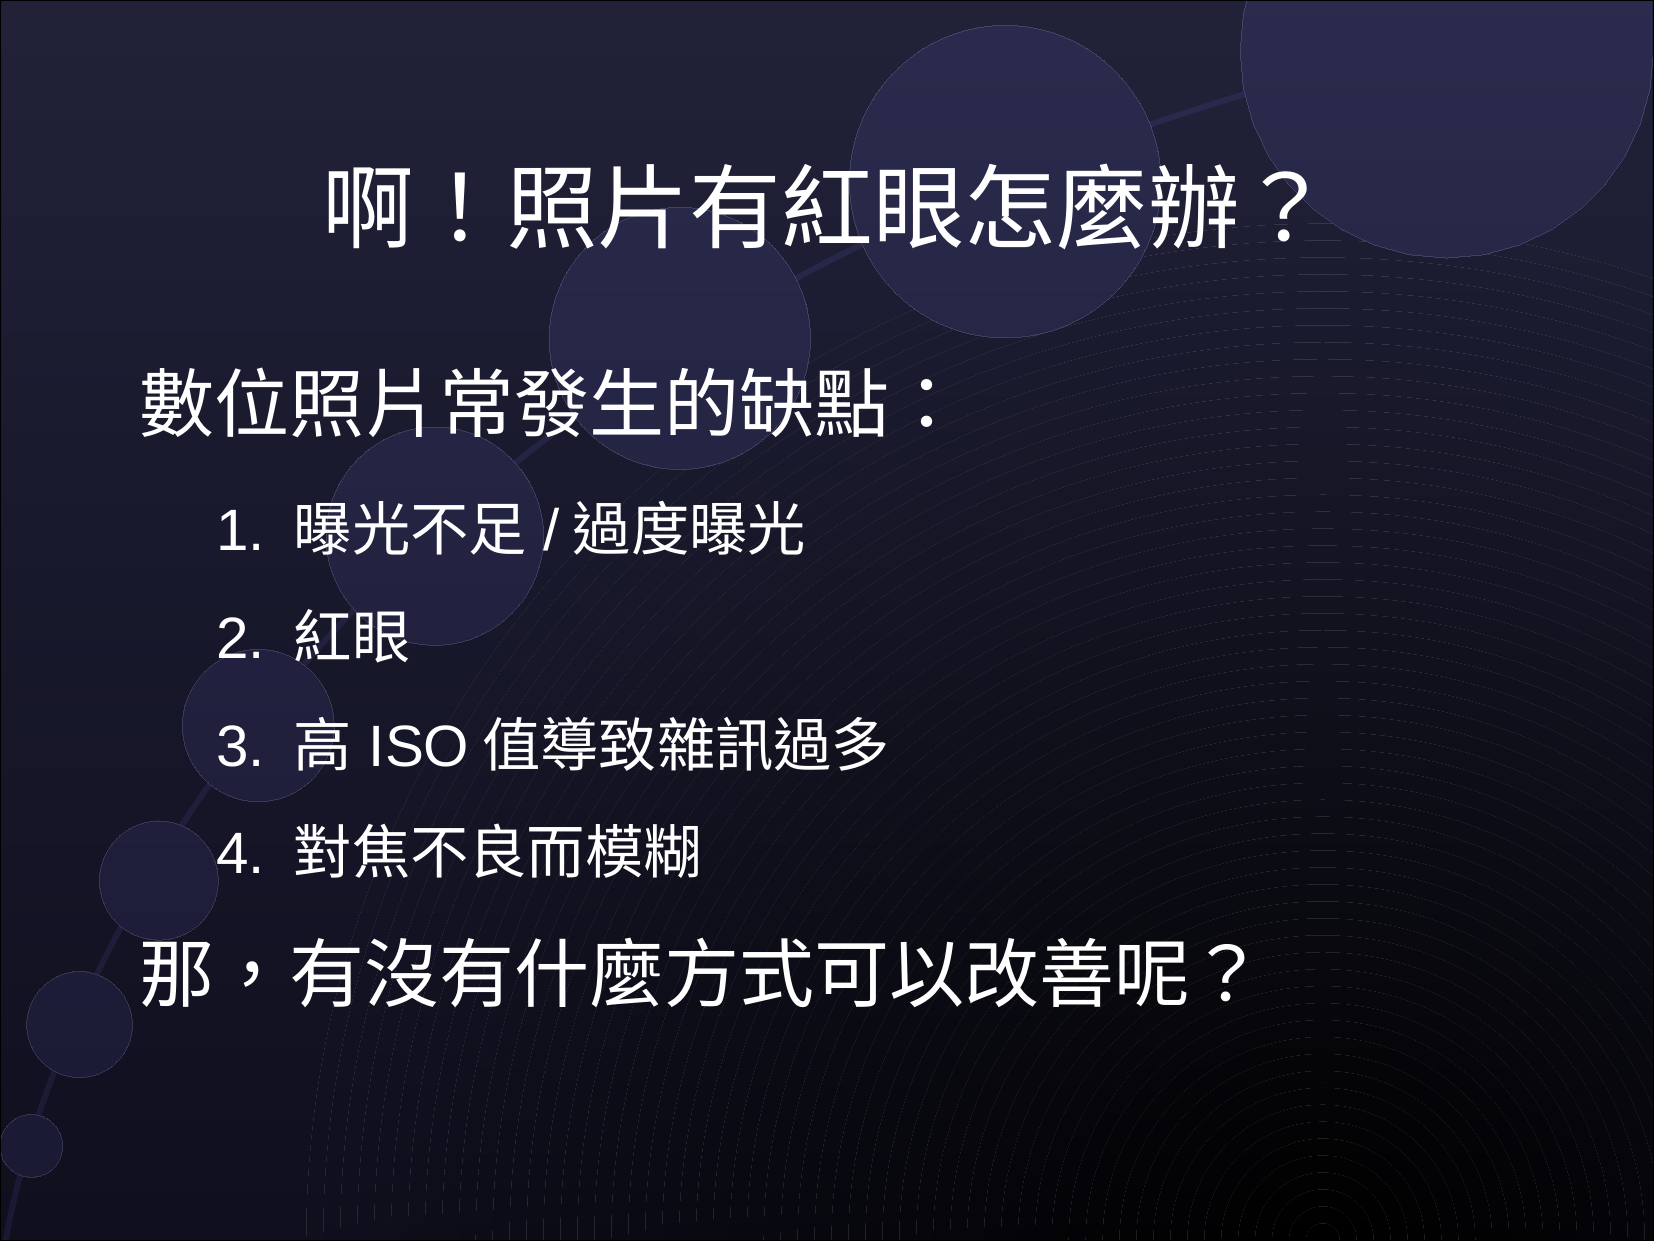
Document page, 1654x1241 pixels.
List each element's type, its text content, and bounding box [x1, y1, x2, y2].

title 啊！照片有紅眼怎麼辦？ [121, 102, 1534, 311]
list 數位照片常發生的缺點： 1. 曝光不足/過度曝光 2. 紅眼 3. 高ISO值導致雜訊過多 4. 對焦不良而模糊 那，有沒有什麼方式可以改善呢？ [121, 344, 1534, 1127]
